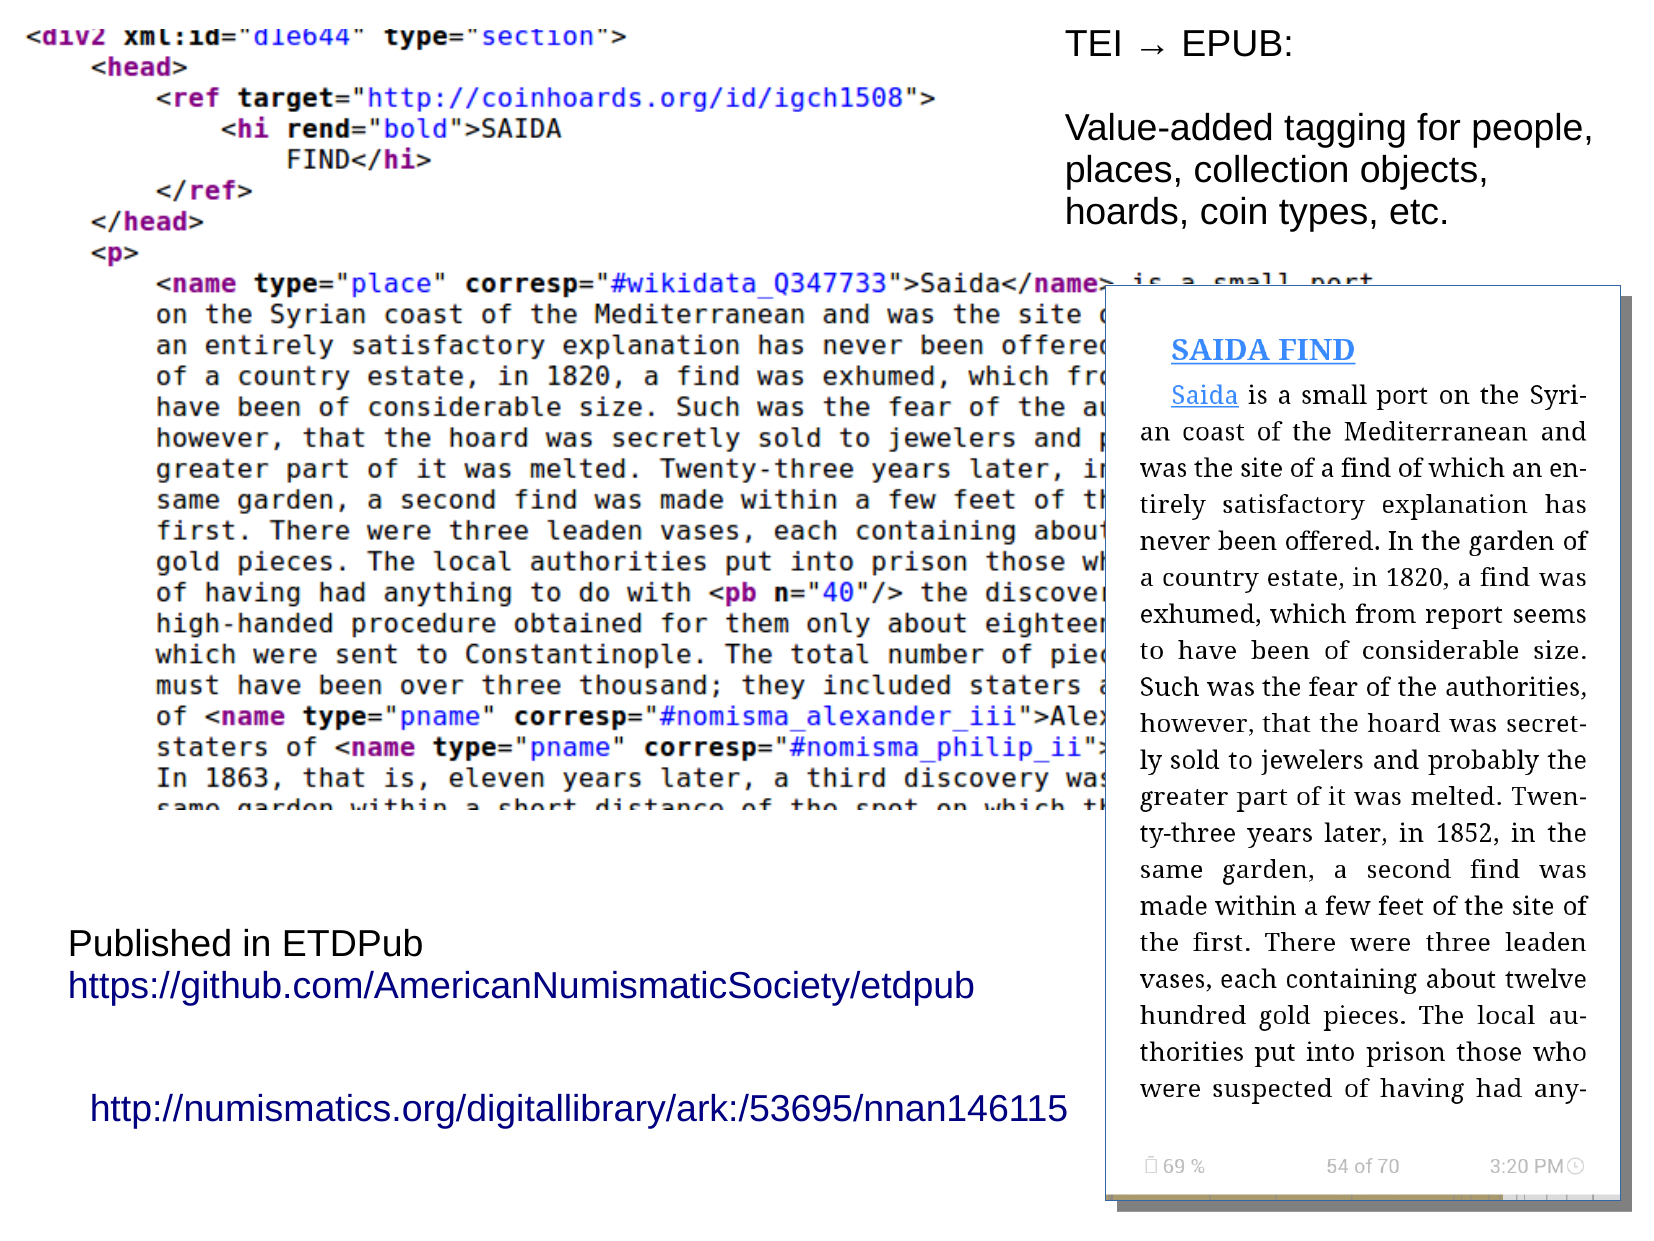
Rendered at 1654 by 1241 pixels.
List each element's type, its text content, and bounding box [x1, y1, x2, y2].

text_box Published in ETDPub https://github.com/AmericanNumismaticSociety/etdpub [53, 915, 1001, 1056]
text_box http://numismatics.org/digitallibrary/ark:/53695/nnan146115 [75, 1080, 1087, 1137]
text_box TEI → EPUB: Value-added tagging for people, places, collection objects, hoards, coin types, etc. [1050, 15, 1621, 256]
picture [0, 29, 1621, 1201]
